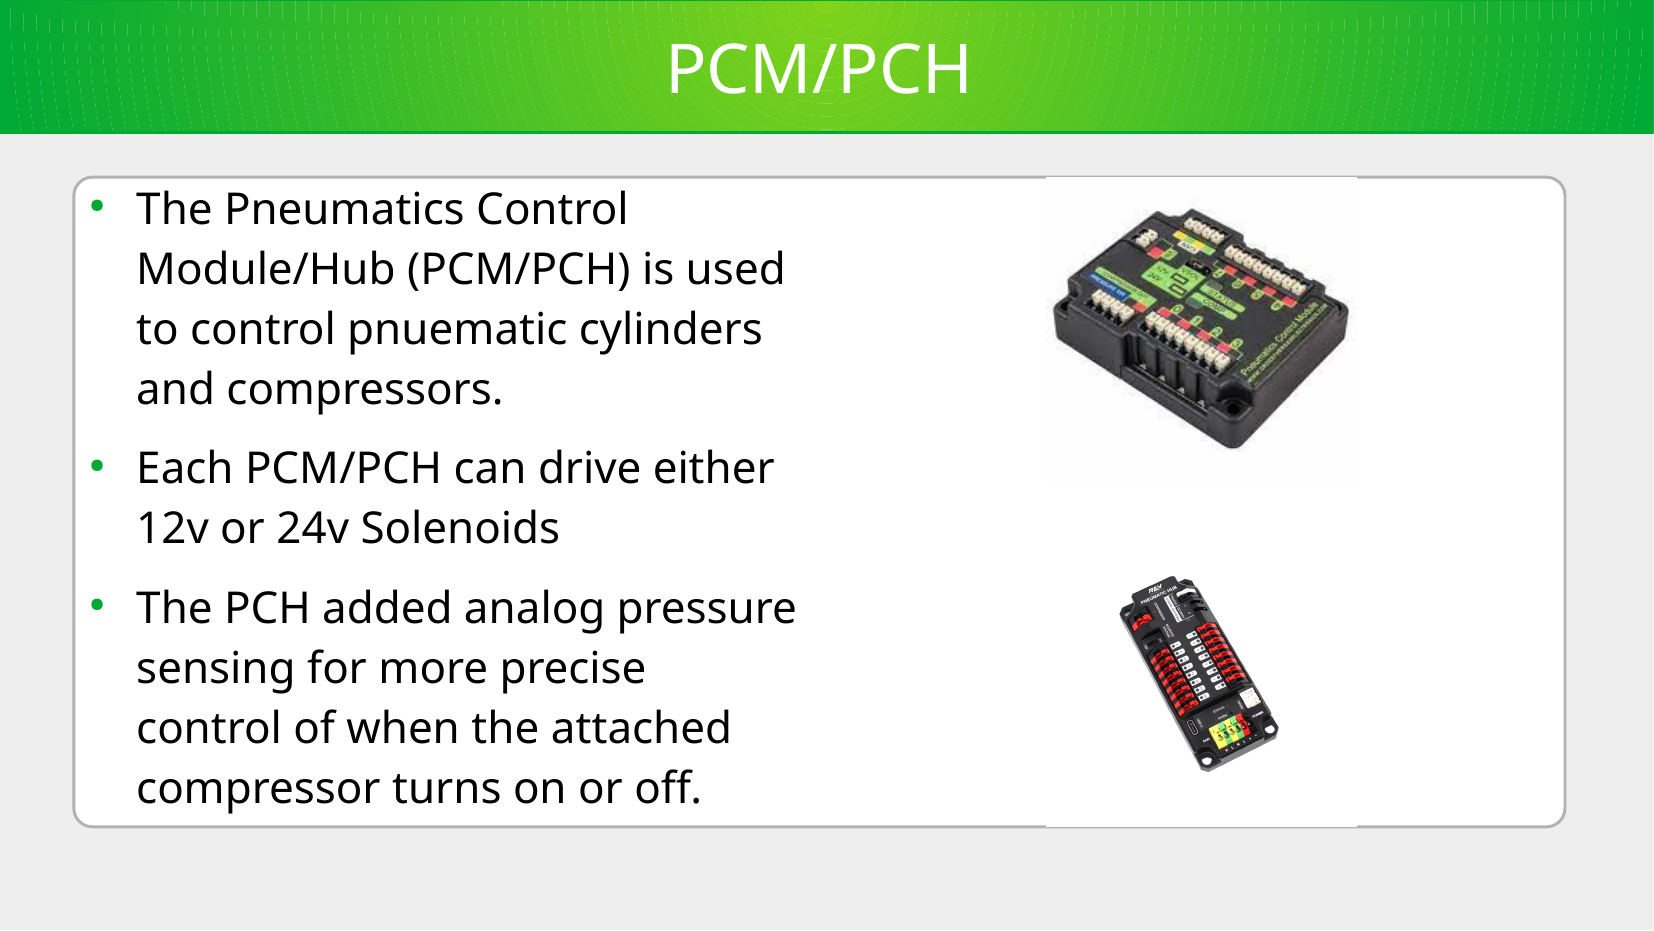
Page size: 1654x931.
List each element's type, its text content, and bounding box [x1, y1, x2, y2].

title PCM/PCH [73, 14, 1565, 119]
picture [1046, 516, 1357, 827]
list The Pneumatics Control Module/Hub (PCM/PCH) is used to control pnuematic cylinders and compressors. Each PCM/PCH can drive either 12v or 24v Solenoids The PCH added analog pressure sensing for more precise control of when the attached compressor turns on or off. [73, 177, 802, 827]
picture [1046, 177, 1357, 487]
